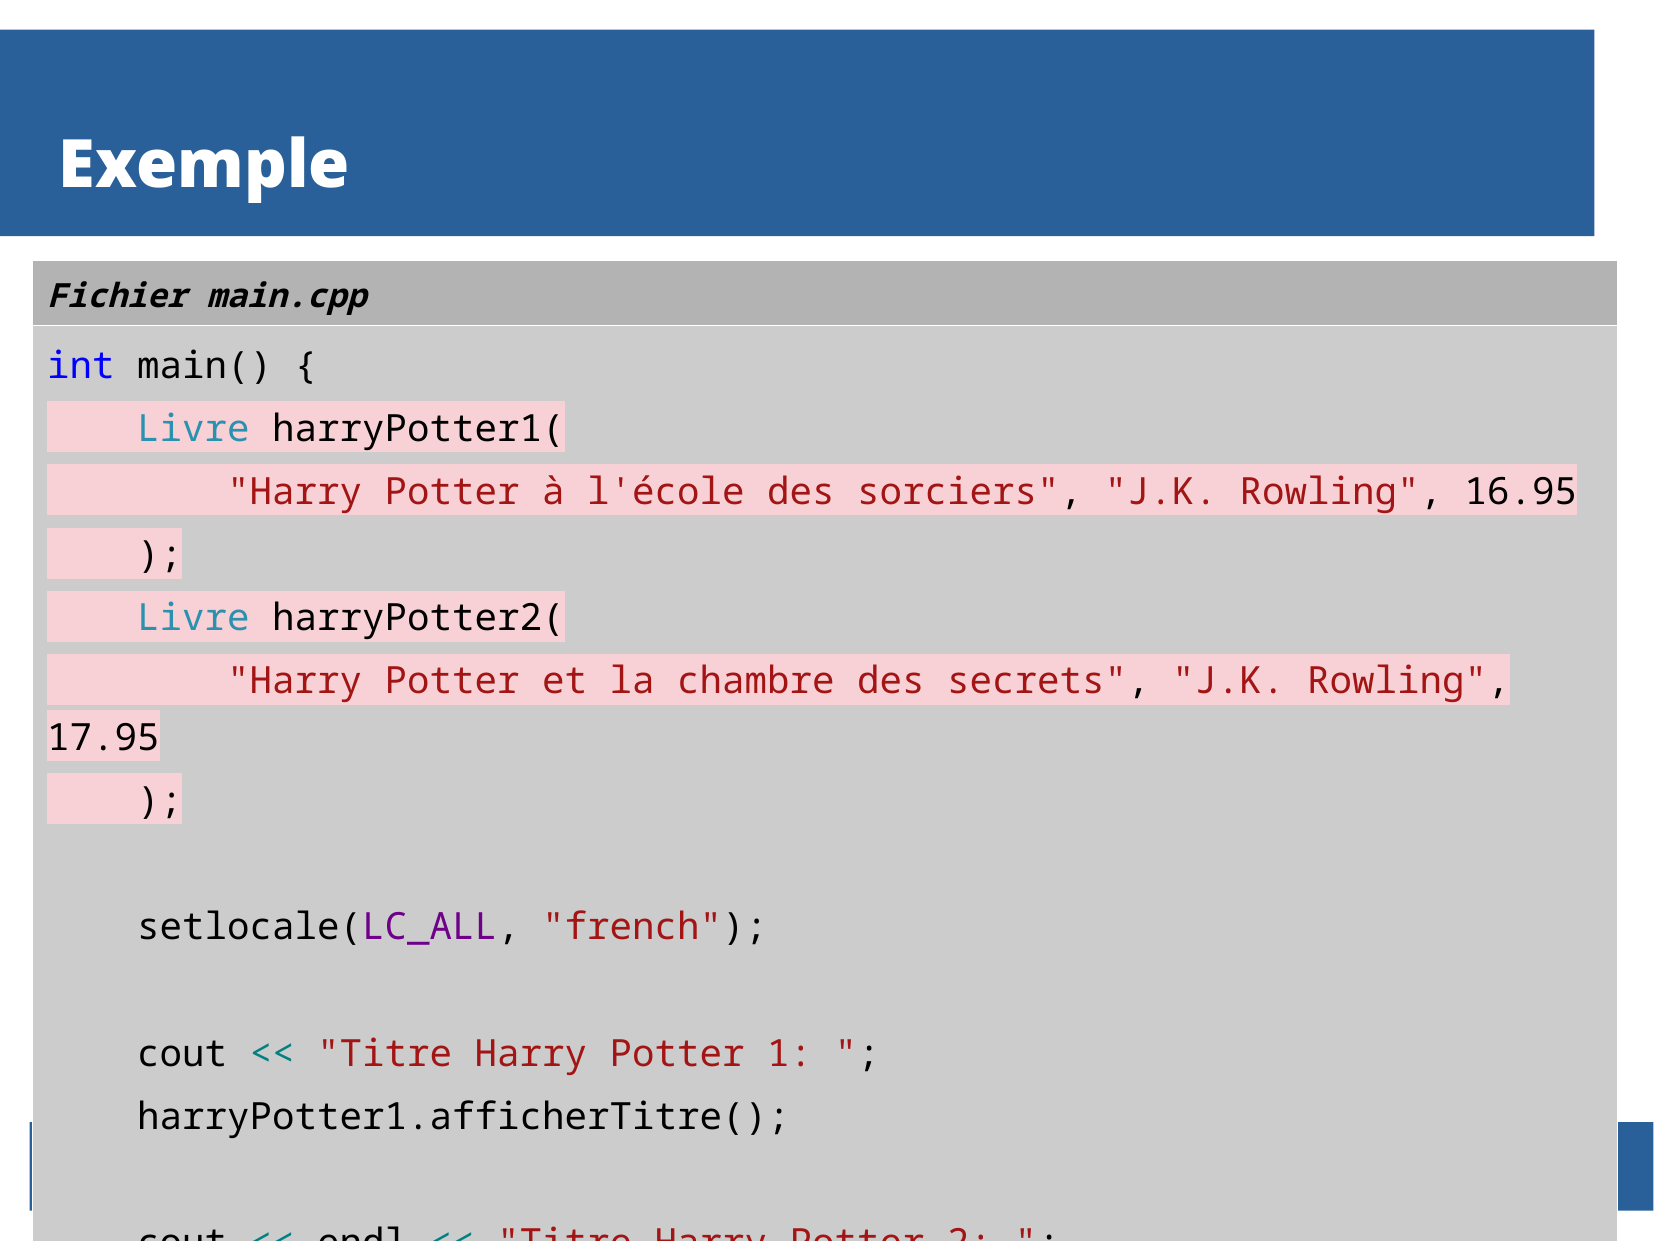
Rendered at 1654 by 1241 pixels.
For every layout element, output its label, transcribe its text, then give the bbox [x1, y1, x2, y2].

table_header Fichier main.cpp [33, 261, 1617, 325]
title Exemple [59, 59, 1595, 207]
table_cell int main() { Livre harryPotter1( "Harry Potter à l'école des sorciers", "J.K. Rowling", 16.95 ); Livre harryPotter2( "Harry Potter et la chambre des secrets", "J.K. Rowling", 17.95 ); setlocale(LC_ALL, "french"); cout << "Titre Harry Potter 1: "; harryPotter1.afficherTitre(); cout << endl << "Titre Harry Potter 2: "; harryPotter2.afficherTitre(); } [33, 326, 1617, 1241]
